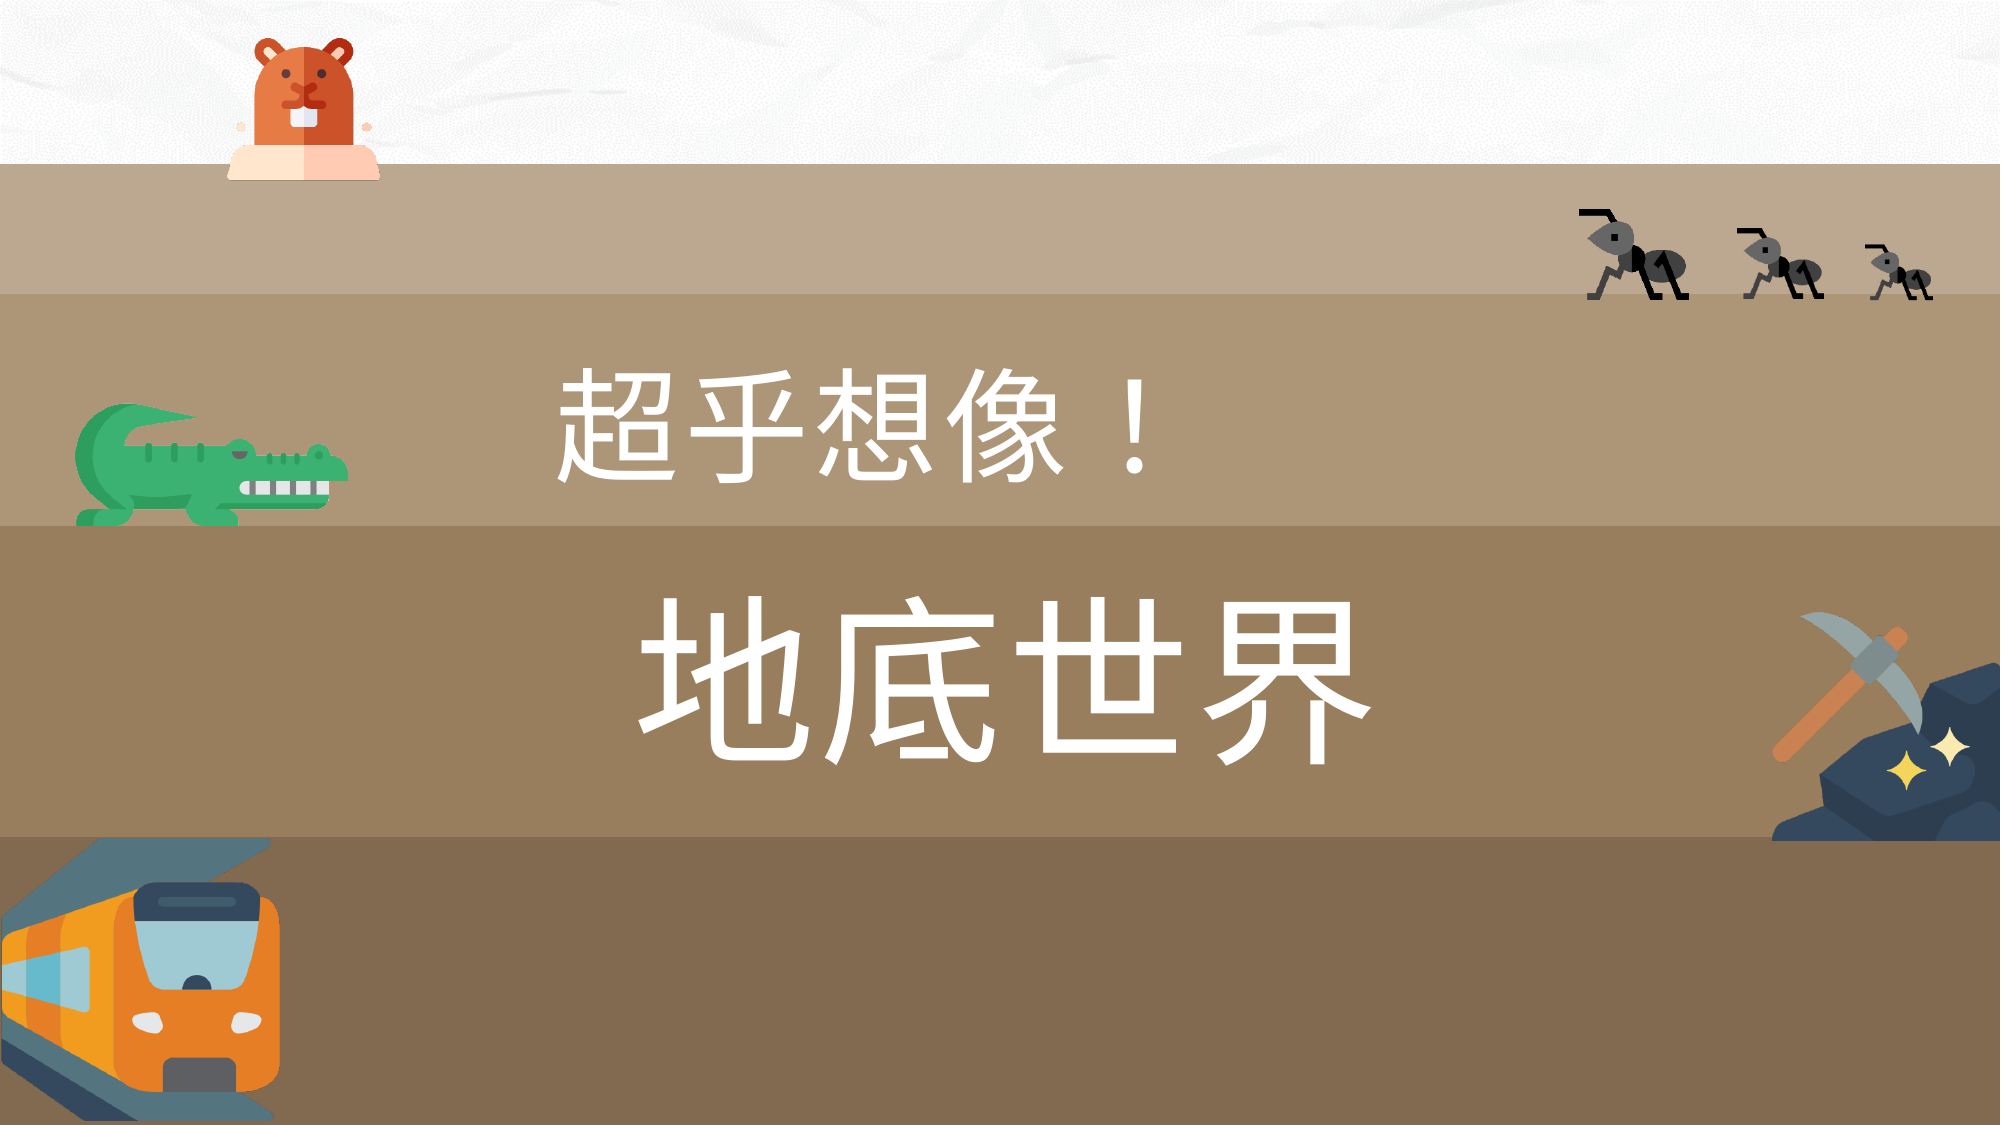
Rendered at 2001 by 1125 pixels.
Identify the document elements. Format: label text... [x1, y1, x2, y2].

text_box [0, 164, 2000, 1125]
picture [0, 838, 282, 1121]
picture [75, 328, 348, 601]
text_box 超乎想像！ [544, 301, 1516, 512]
picture [1772, 612, 2000, 841]
picture [1579, 199, 1689, 309]
picture [1865, 238, 1933, 307]
picture [1737, 220, 1824, 307]
picture [227, 33, 380, 186]
text_box 地底世界 [621, 561, 1688, 793]
